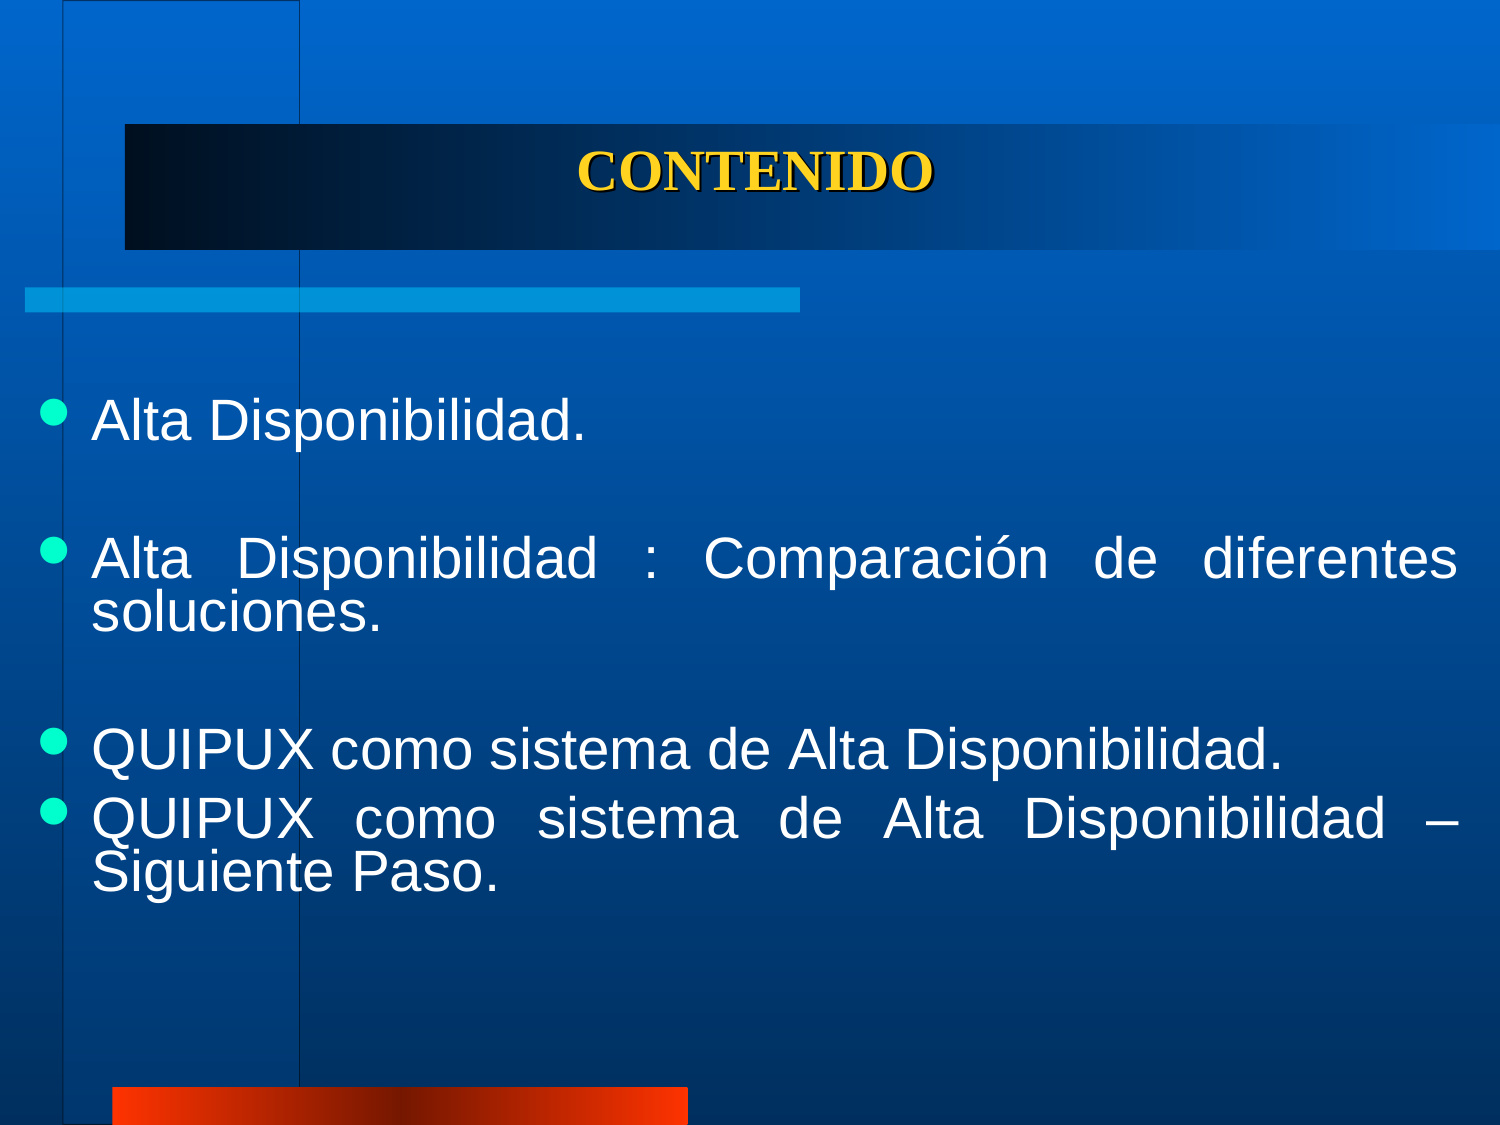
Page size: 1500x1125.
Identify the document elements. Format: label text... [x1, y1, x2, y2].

title CONTENIDO [118, 78, 1394, 266]
list Alta Disponibilidad. Alta Disponibilidad : Comparación de diferentes soluciones. QUIPUX como sistema de Alta Disponibilidad. QUIPUX como sistema de Alta Disponibilidad – Siguiente Paso. [21, 308, 1476, 1061]
